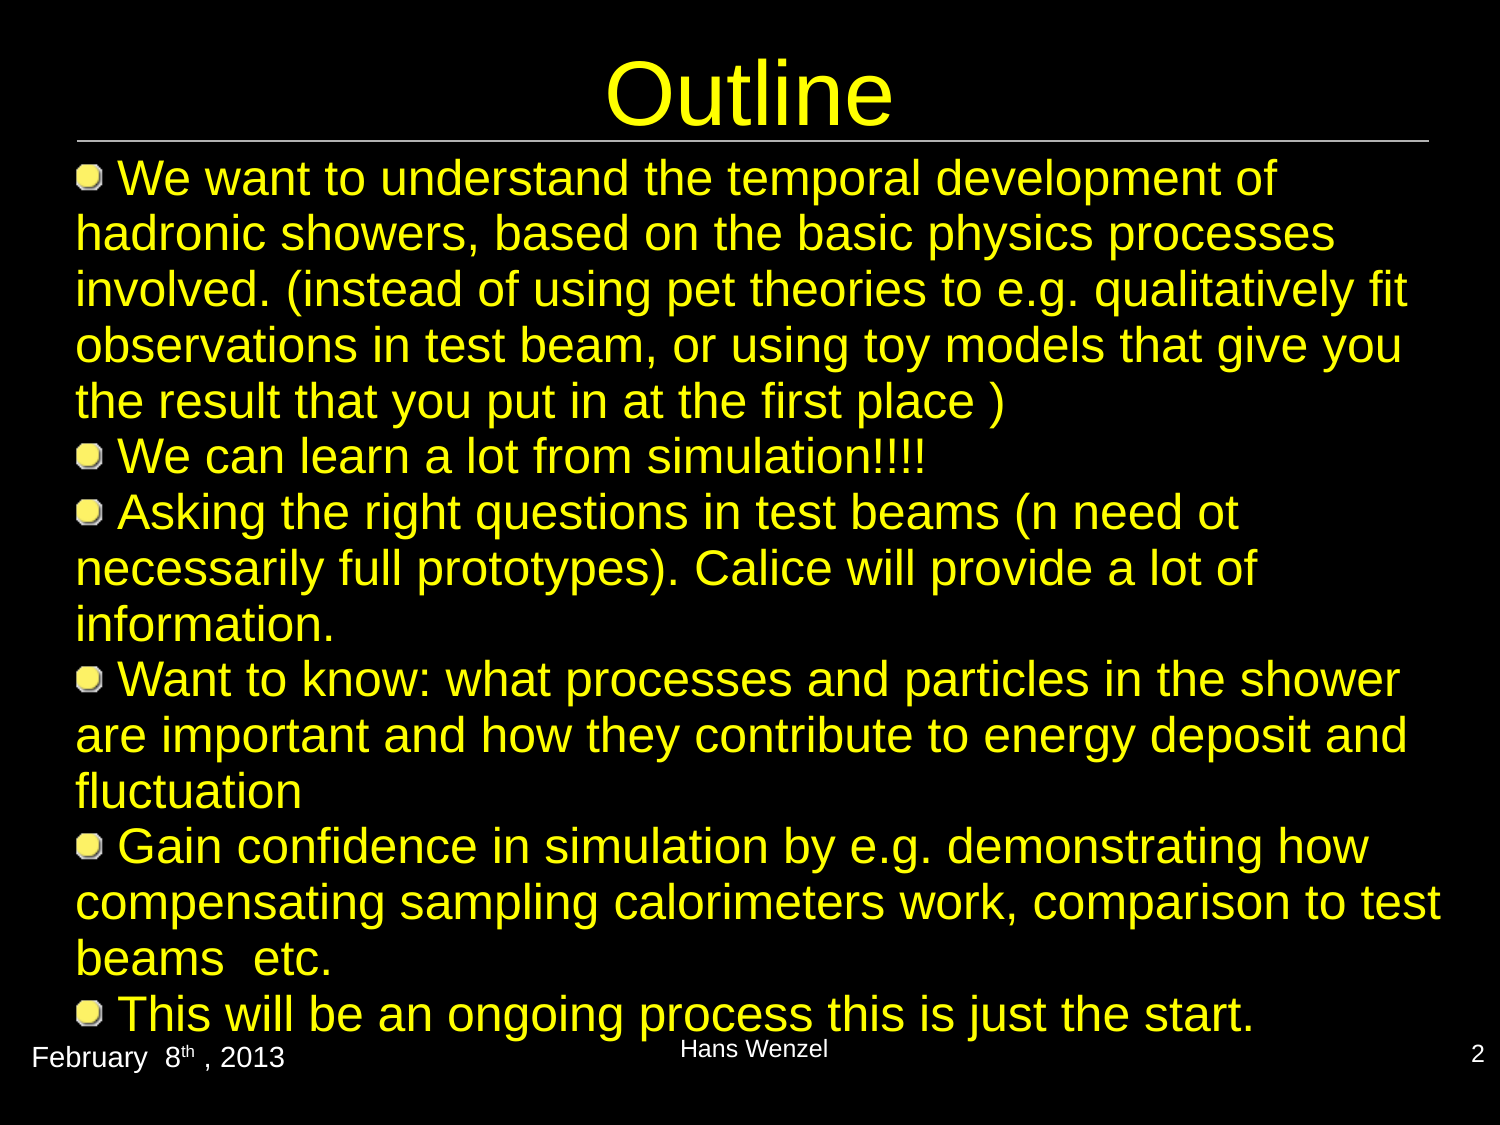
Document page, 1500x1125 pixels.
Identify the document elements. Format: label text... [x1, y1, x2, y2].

title Outline [75, 0, 1425, 75]
subtitle We want to understand the temporal development of hadronic showers, based on the basic physics processes involved. (instead of using pet theories to e.g. qualitatively fit observations in test beam, or using toy models that give you the result that you put in at the first place ) We can learn a lot from simulation!!!! Asking the right questions in test beams (n need ot necessarily full prototypes). Calice will provide a lot of information. Want to know: what processes and particles in the shower are important and how they contribute to energy deposit and fluctuation Gain confidence in simulation by e.g. demonstrating how compensating sampling calorimeters work, comparison to test beams etc. This will be an ongoing process this is just the start. [75, 75, 1463, 1117]
